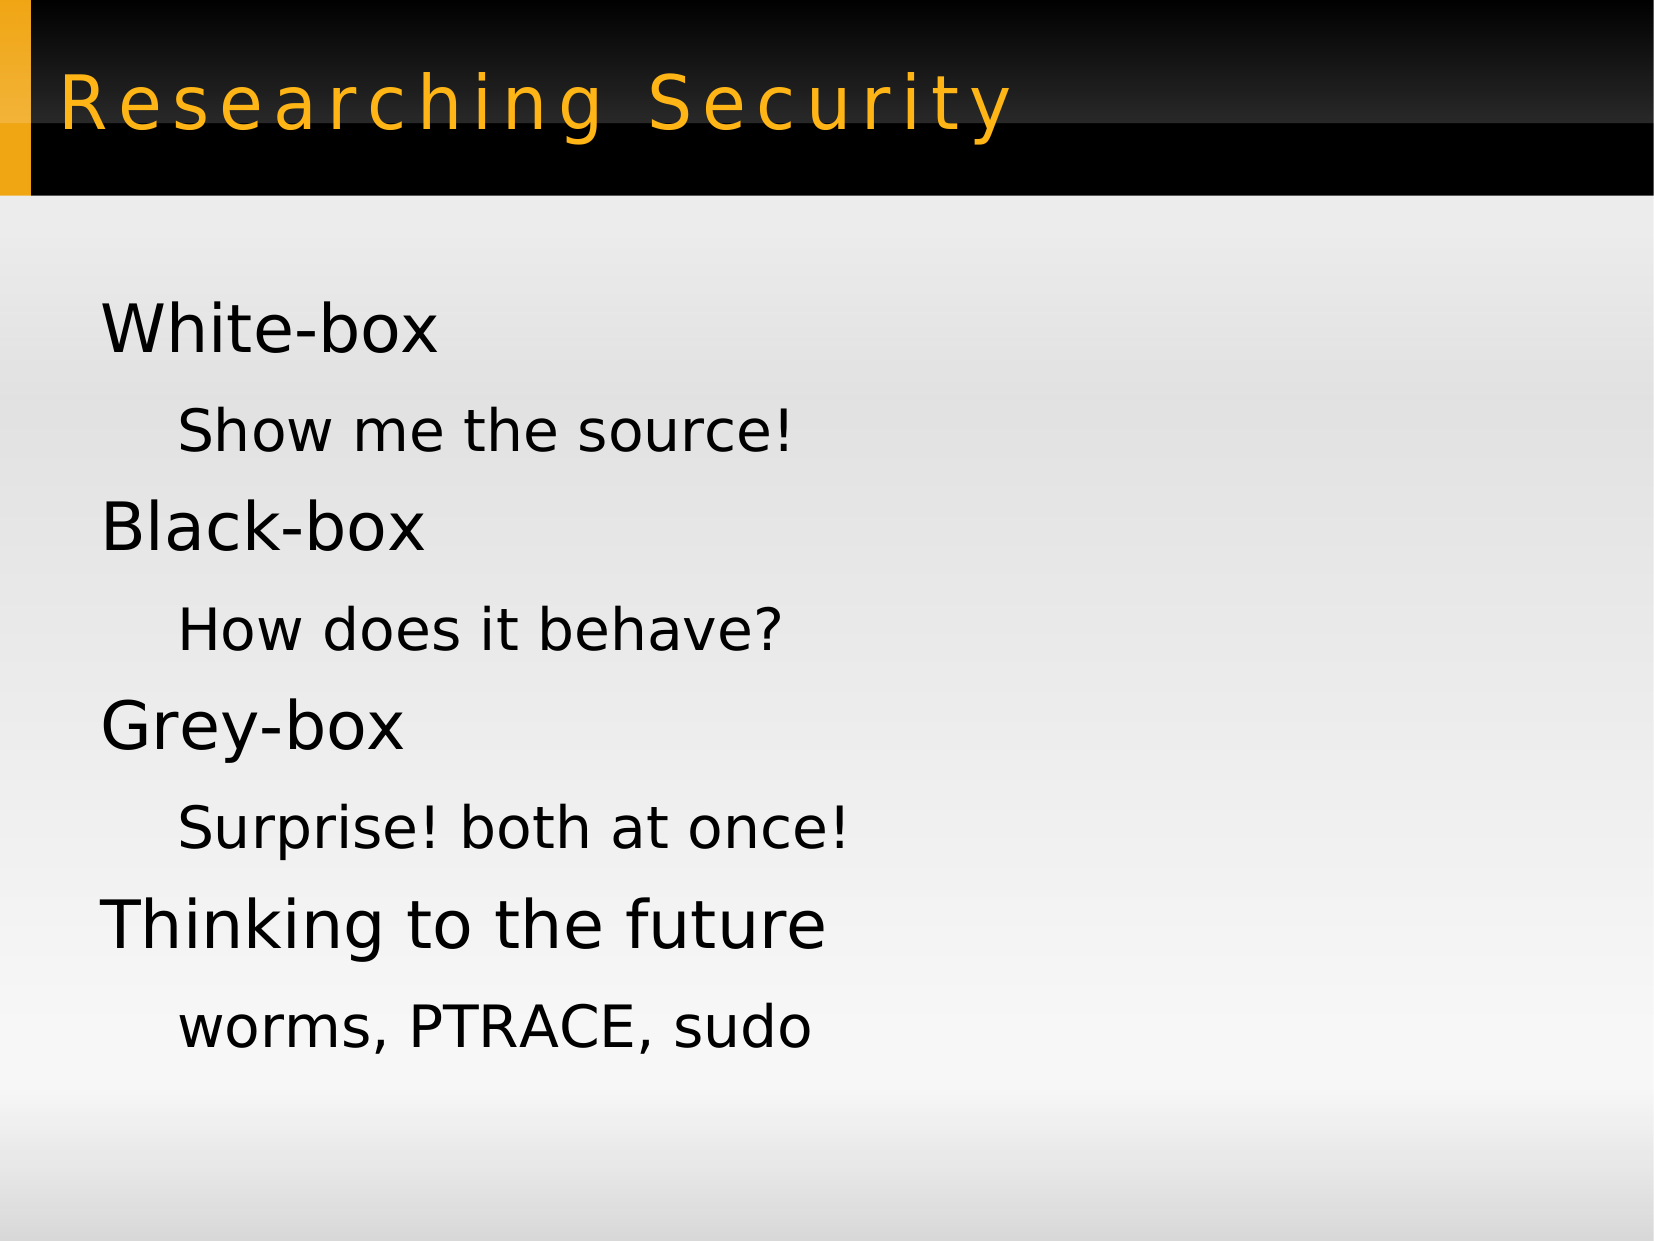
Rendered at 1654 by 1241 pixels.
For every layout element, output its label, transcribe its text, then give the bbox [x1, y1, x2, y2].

picture [0, 0, 1654, 1241]
title Researching Security [59, 36, 1270, 171]
list White-box Show me the source! Black-box How does it behave? Grey-box Surprise! both at once! Thinking to the future worms, PTRACE, sudo [82, 290, 1571, 1094]
